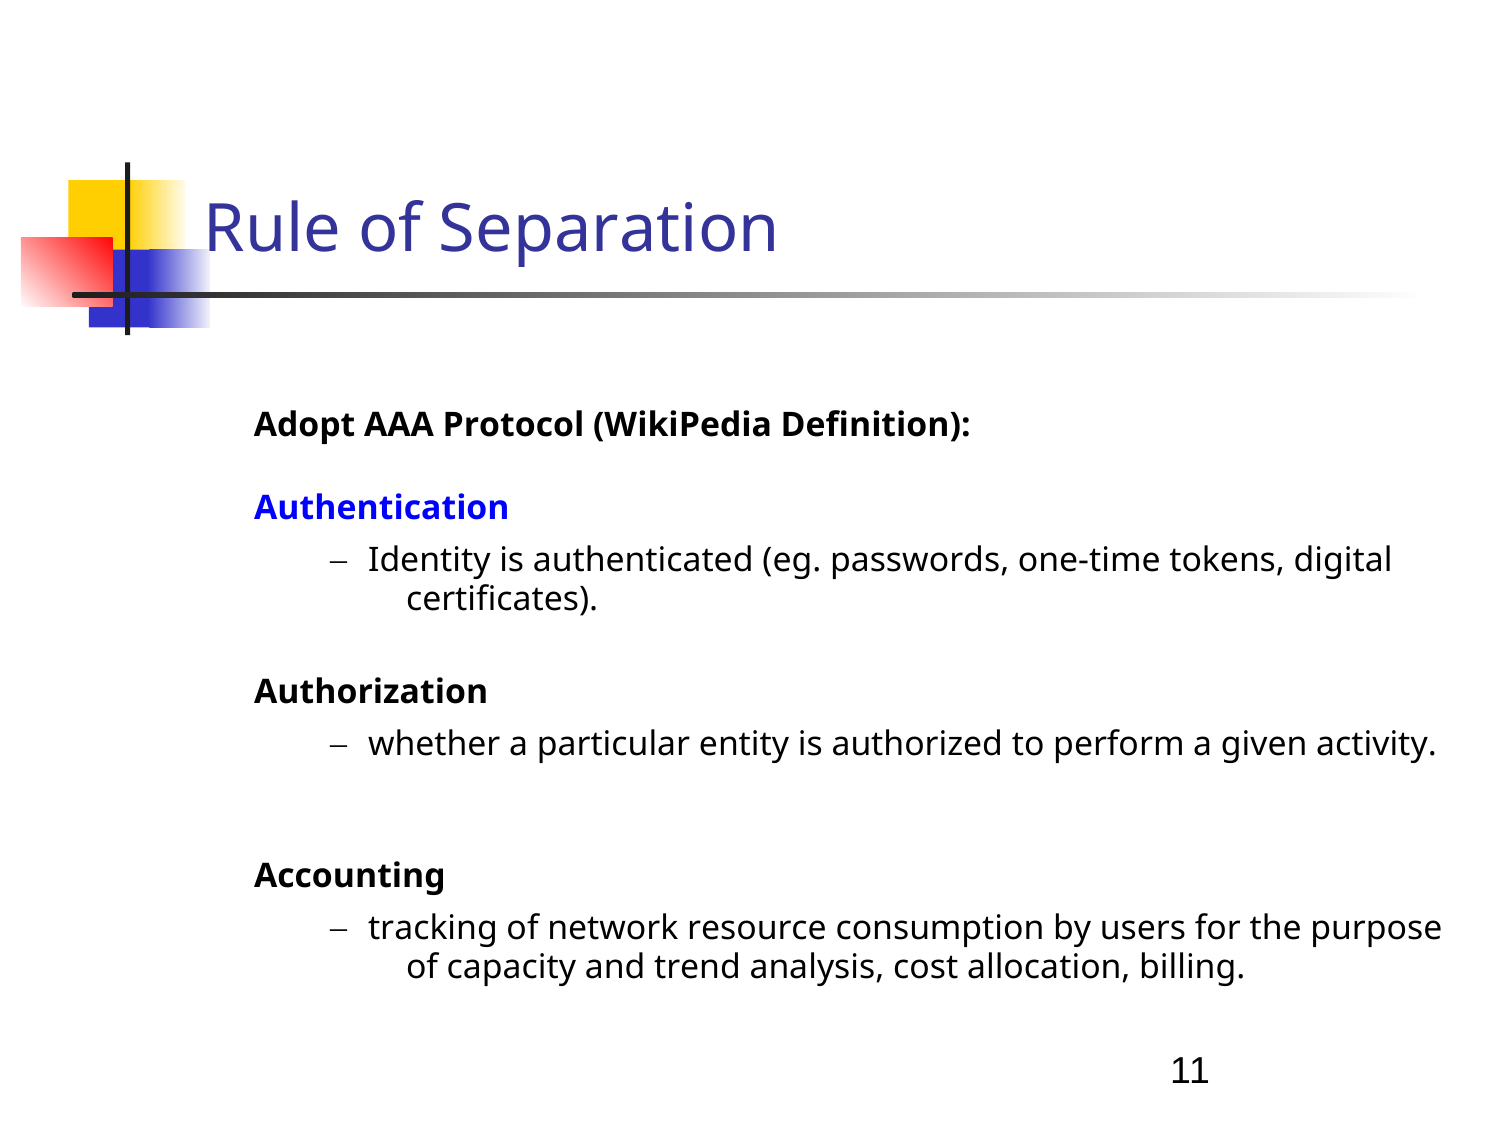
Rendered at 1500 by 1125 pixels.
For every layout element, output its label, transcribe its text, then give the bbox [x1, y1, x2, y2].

title Rule of Separation [188, 35, 1468, 276]
list Adopt AAA Protocol (WikiPedia Definition): Authentication Identity is authenticated (eg. passwords, one-time tokens, digital certificates). Authorization whether a particular entity is authorized to perform a given activity. Accounting tracking of network resource consumption by users for the purpose of capacity and trend analysis, cost allocation, billing. [193, 331, 1469, 1007]
